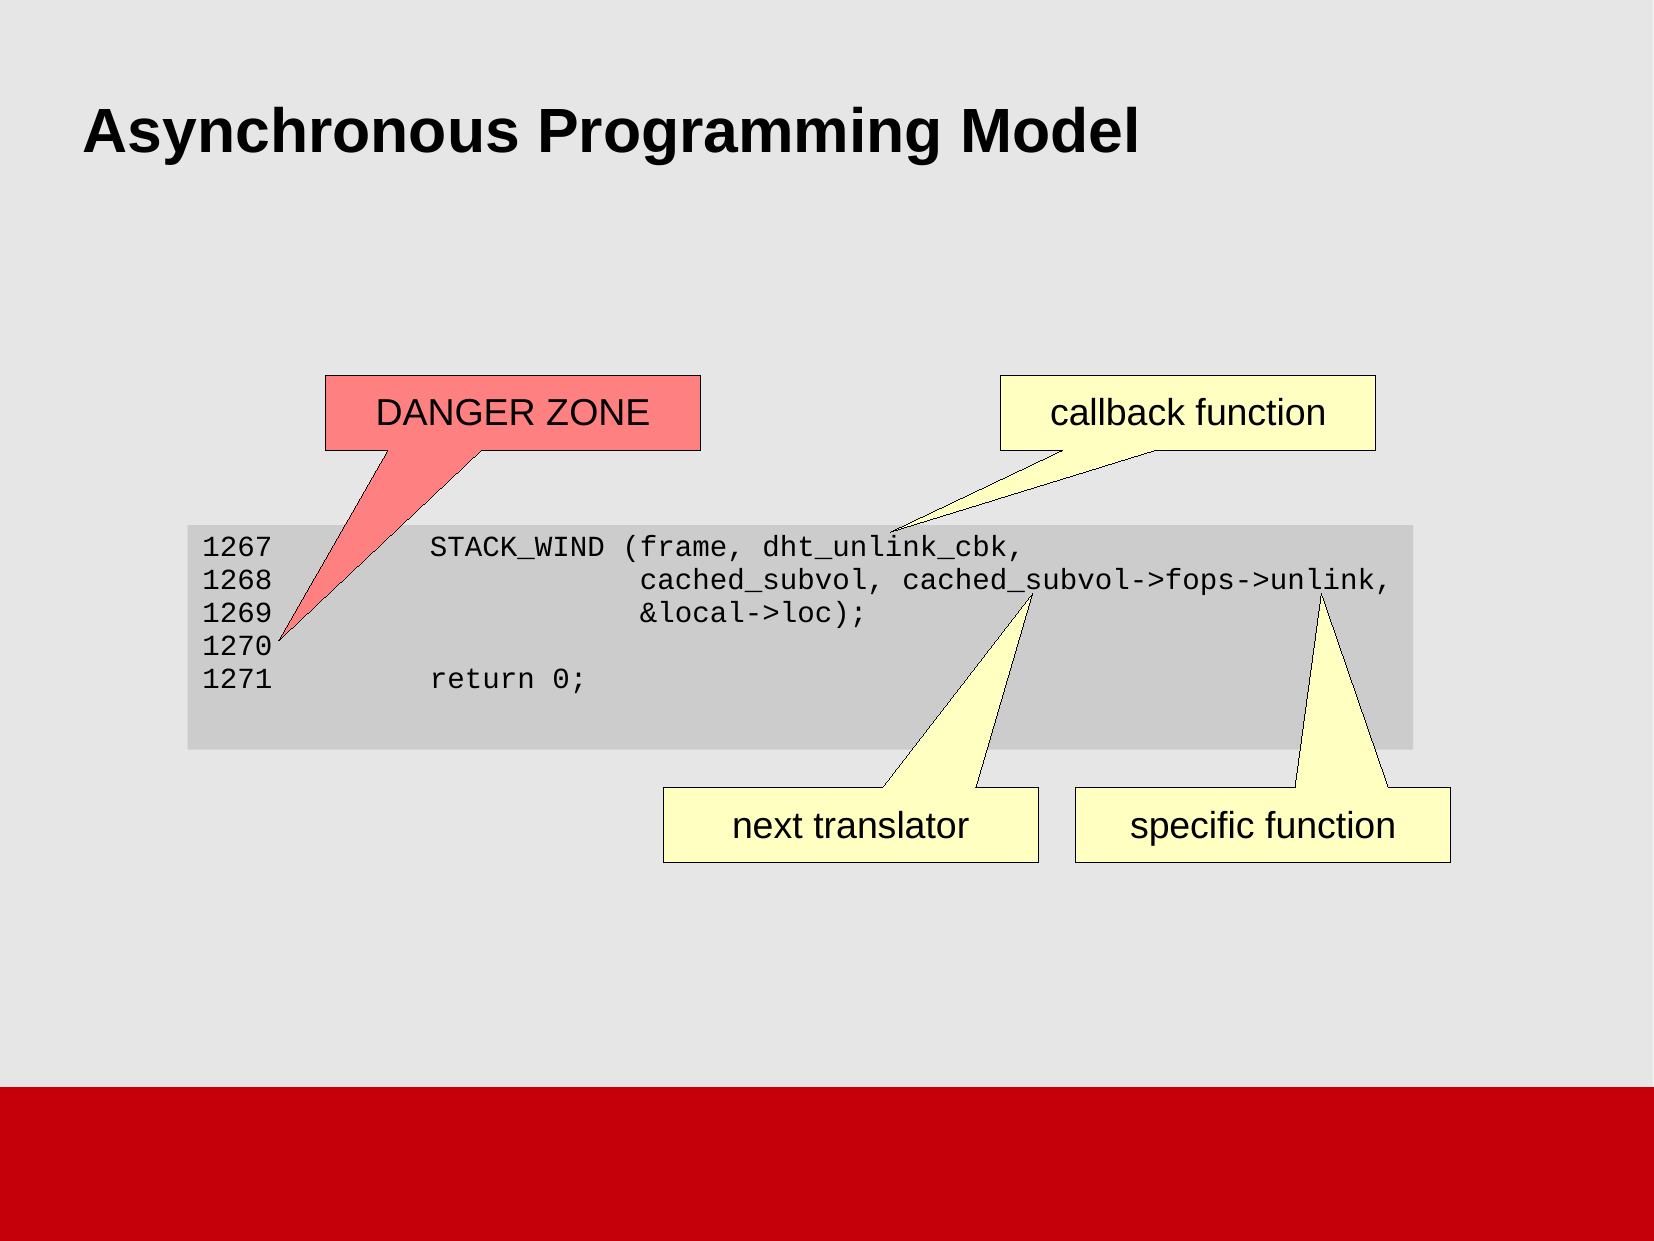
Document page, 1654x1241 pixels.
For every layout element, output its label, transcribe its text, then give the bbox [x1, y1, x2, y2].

text_box callback function [890, 375, 1376, 533]
text_box DANGER ZONE [278, 375, 701, 641]
text_box next translator [940, 593, 1033, 712]
list [83, 712, 1576, 1039]
text_box specific function [1075, 593, 1451, 863]
title Asynchronous Programming Model [82, 37, 1571, 226]
text_box 1267 STACK_WIND (frame, dht_unlink_cbk, 1268 cached_subvol, cached_subvol->fops->unlink, 1269 &local->loc); 1270 1271 return 0; [187, 525, 1414, 712]
